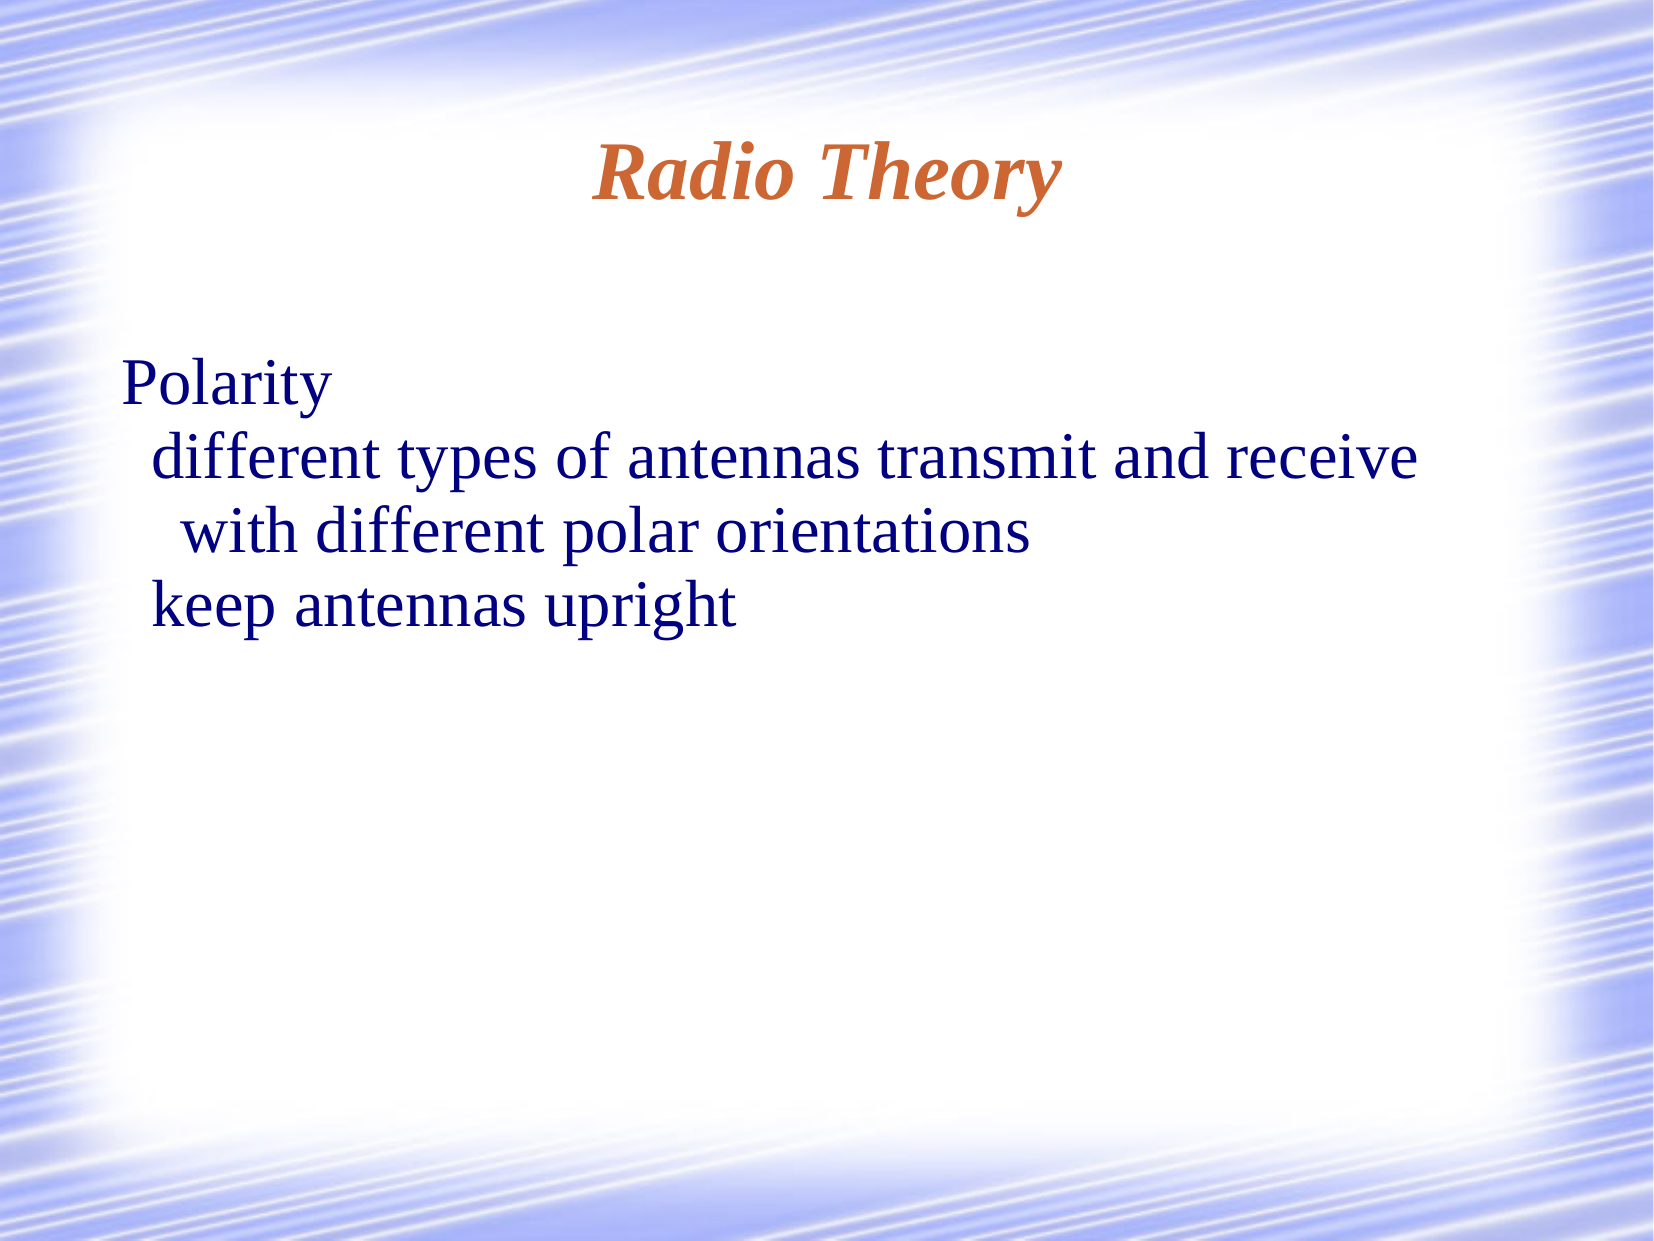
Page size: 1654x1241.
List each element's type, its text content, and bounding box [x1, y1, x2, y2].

title Radio Theory [121, 67, 1534, 275]
picture [0, 0, 1654, 1241]
list Polarity different types of antennas transmit and receive with different polar orientations keep antennas upright [121, 344, 1534, 1127]
